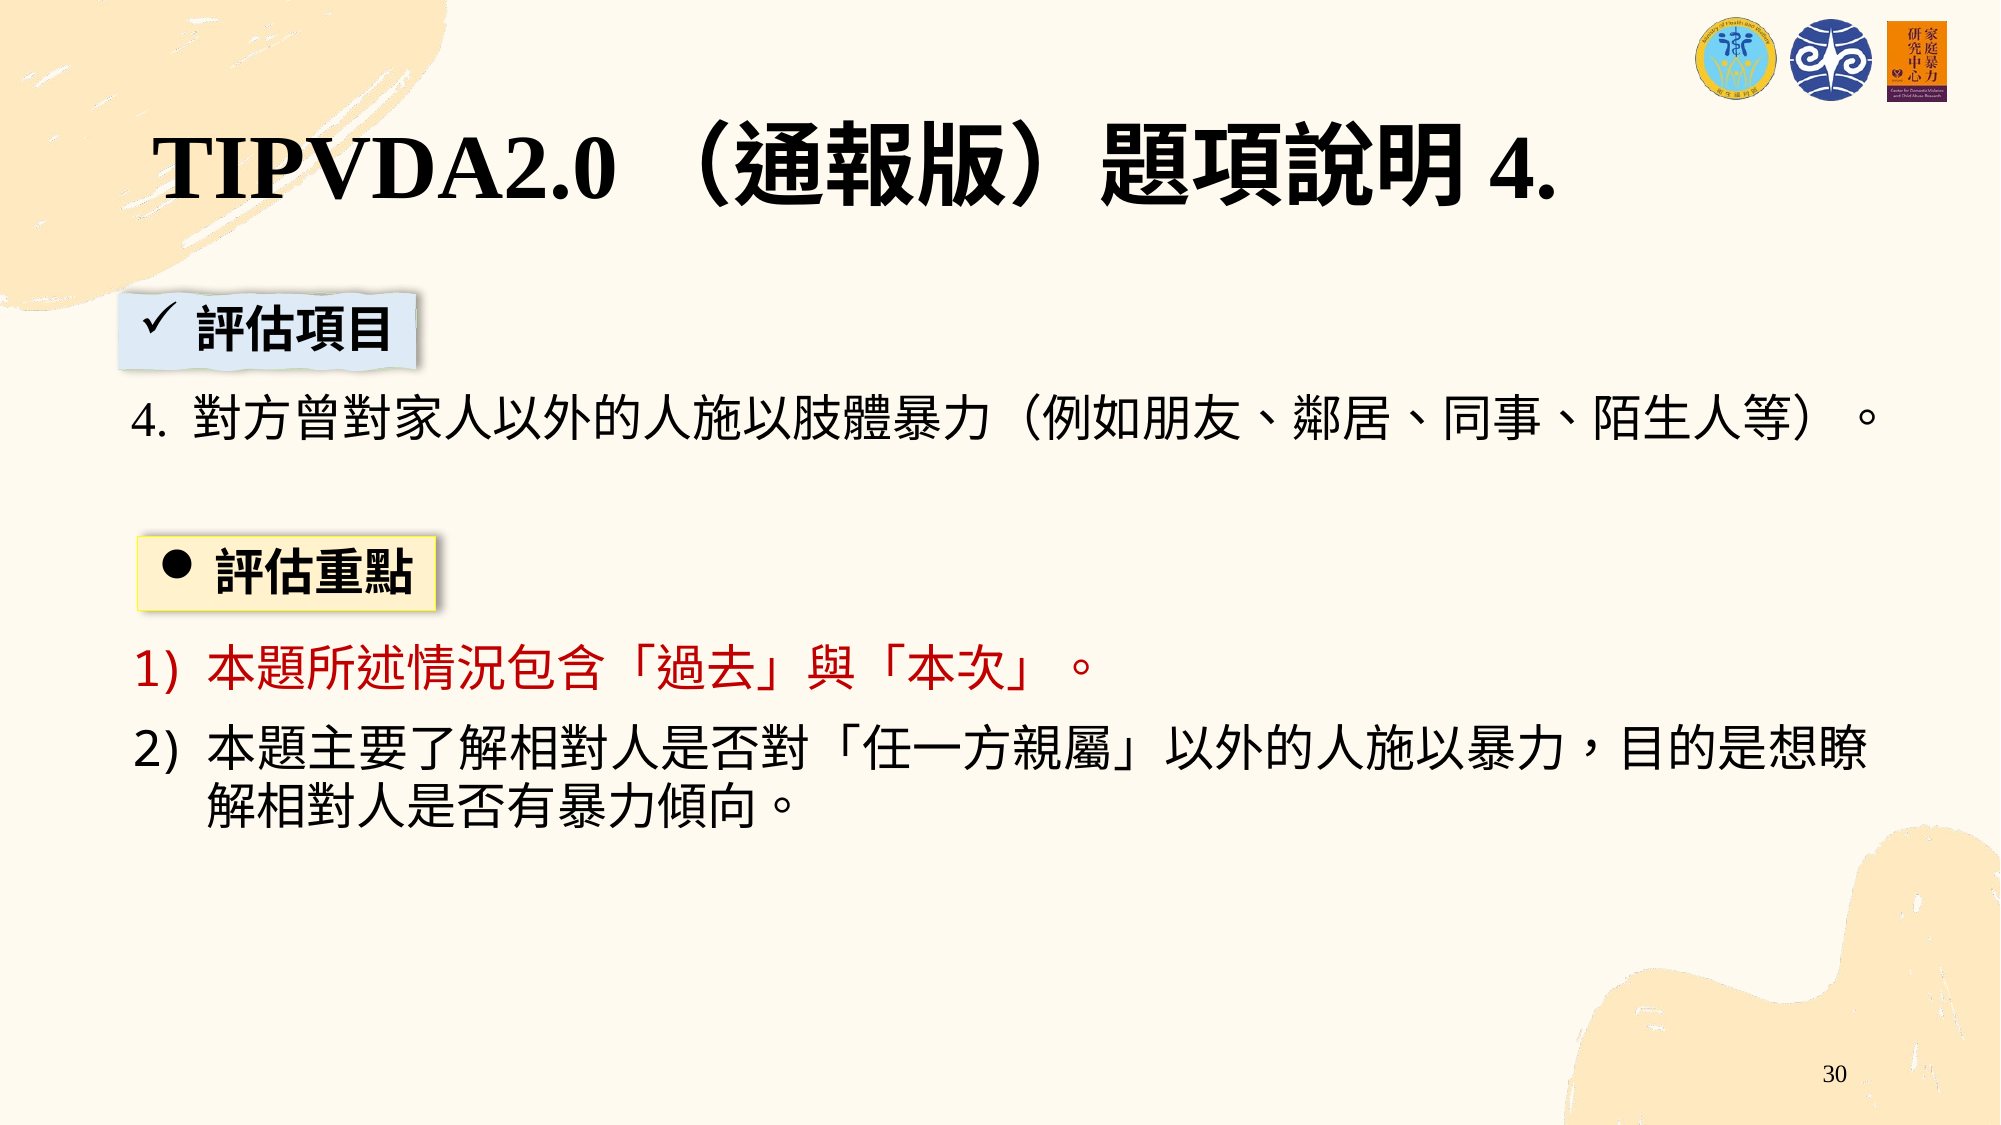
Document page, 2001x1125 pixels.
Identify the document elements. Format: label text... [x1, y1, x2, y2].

picture [1695, 17, 1947, 102]
picture [0, 0, 485, 354]
title TIPVDA2.0（通報版）題項說明4. [137, 59, 1863, 278]
text_box 4. 對方曾對家人以外的人施以肢體暴力（例如朋友、鄰居、同事、陌生人等）。 [116, 385, 1863, 526]
list 評估重點 [137, 536, 436, 611]
text_box 本題所述情況包含「過去」與「本次」。 本題主要了解相對人是否對「任一方親屬」以外的人施以暴力，目的是想瞭解相對人是否有暴力傾向。 [117, 631, 1884, 958]
text_box 評估項目 [118, 292, 417, 372]
picture [1462, 799, 2001, 1125]
